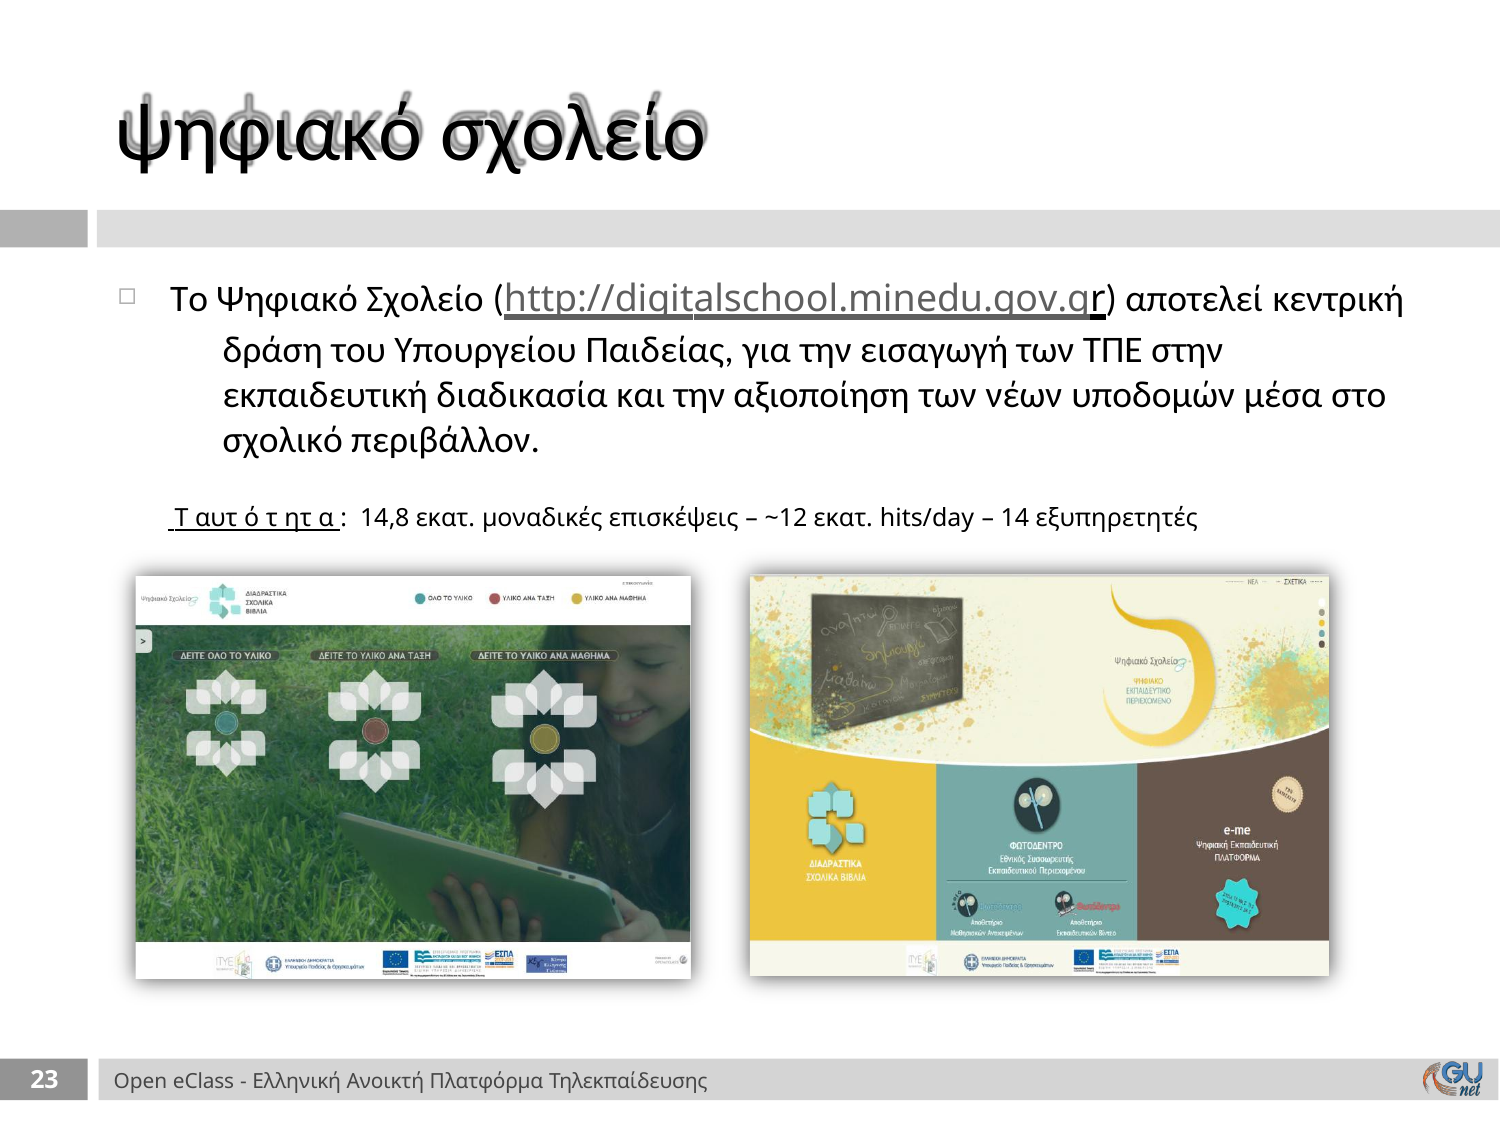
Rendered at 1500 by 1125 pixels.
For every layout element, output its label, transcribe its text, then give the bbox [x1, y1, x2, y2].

text_box 23 [26, 1063, 62, 1093]
text_box [98, 1058, 1499, 1101]
text_box [63, 42, 783, 177]
text_box Τ αυτ ό τ ητ α : 14,8 εκατ. μοναδικές επισκέψεις – ~12 εκατ. hits/day – 14 εξυπηρετητές [165, 501, 1247, 532]
title ψηφιακό σχολείο [89, 77, 1411, 165]
text_box Open eClass - Ελληνική Ανοικτή Πλατφόρμα Τηλεκπαίδευσης [111, 1068, 753, 1094]
text_box [104, 543, 1360, 1010]
text_box Το Ψηφιακό Σχολείο (http://digitalschool.minedu.gov.gr) αποτελεί κεντρική δράση του Υπουργείου Παιδείας, για την εισαγωγή των ΤΠΕ στην εκπαιδευτική διαδικασία και την αξιοποίηση των νέων υποδομών μέσα στο σχολικό περιβάλλον. [113, 273, 1414, 452]
text_box [0, 1058, 88, 1101]
